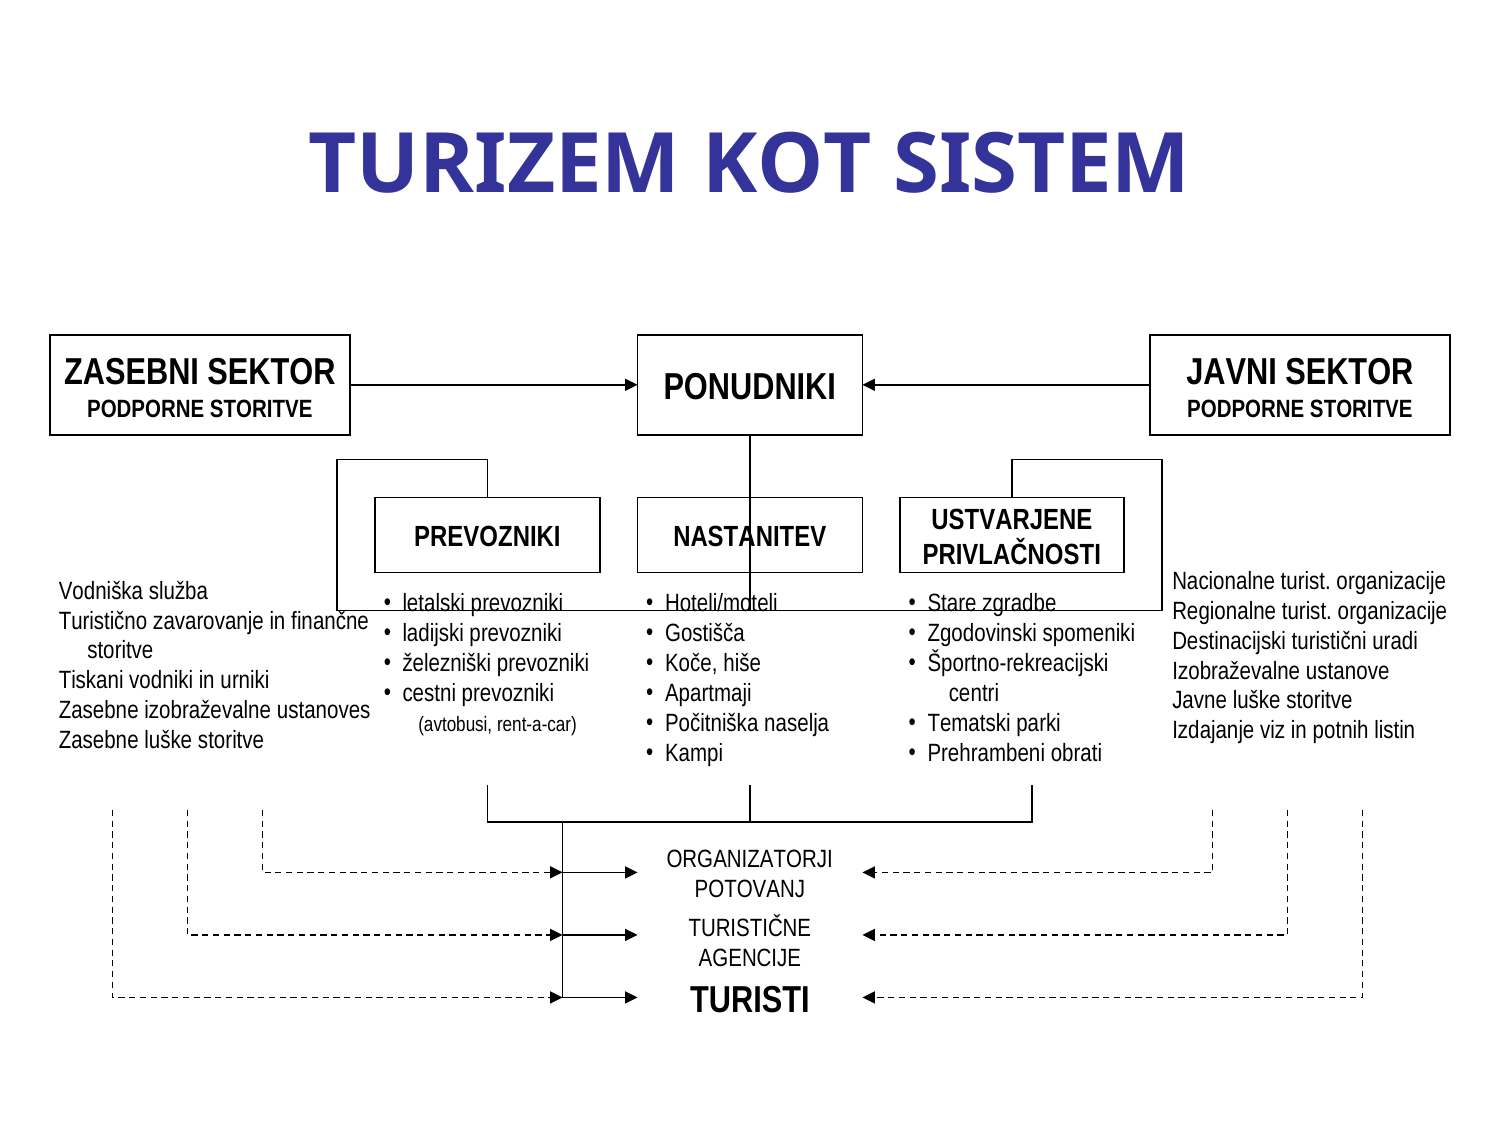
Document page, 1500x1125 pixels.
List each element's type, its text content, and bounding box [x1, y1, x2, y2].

text_box Hoteli/moteli Gostišča Koče, hiše Apartmaji Počitniška naselja Kampi [751, 584, 899, 609]
text_box NASTANITEV [751, 497, 863, 573]
text_box USTVARJENE PRIVLAČNOSTI [900, 497, 1124, 573]
text_box letalski prevozniki ladijski prevozniki železniški prevozniki cestni prevozniki (avtobusi, rent-a-car)‏ [376, 610, 601, 785]
text_box NASTANITEV [637, 497, 749, 573]
text_box PREVOZNIKI [375, 497, 601, 573]
text_box TURIZEM KOT SISTEM [293, 101, 1207, 218]
text_box PONUDNIKI [637, 334, 863, 435]
text_box Stare zgradbe Zgodovinski spomeniki Športno-rekreacijski centri Tematski parki Prehrambeni obrati [899, 584, 1160, 609]
text_box letalski prevozniki ladijski prevozniki železniški prevozniki cestni prevozniki (avtobusi, rent-a-car)‏ [376, 584, 601, 609]
text_box ORGANIZATORJI POTOVANJ [637, 834, 863, 910]
text_box Nacionalne turist. organizacije Regionalne turist. organizacije Destinacijski turistični uradi Izobraževalne ustanove Javne luške storitve Izdajanje viz in potnih listin [1163, 562, 1500, 776]
text_box ZASEBNI SEKTOR PODPORNE STORITVE [50, 334, 351, 435]
text_box Hoteli/moteli Gostišča Koče, hiše Apartmaji Počitniška naselja Kampi [637, 610, 899, 773]
text_box Stare zgradbe Zgodovinski spomeniki Športno-rekreacijski centri Tematski parki Prehrambeni obrati [899, 584, 1164, 785]
text_box TURISTI [637, 960, 863, 1035]
text_box JAVNI SEKTOR PODPORNE STORITVE [1149, 334, 1451, 435]
text_box Hoteli/moteli Gostišča Koče, hiše Apartmaji Počitniška naselja Kampi [637, 584, 749, 609]
text_box TURISTIČNE AGENCIJE [637, 910, 863, 960]
text_box Vodniška služba Turistično zavarovanje in finančne storitve Tiskani vodniki in urniki Zasebne izobraževalne ustanoves Zasebne luške storitve [49, 572, 376, 785]
